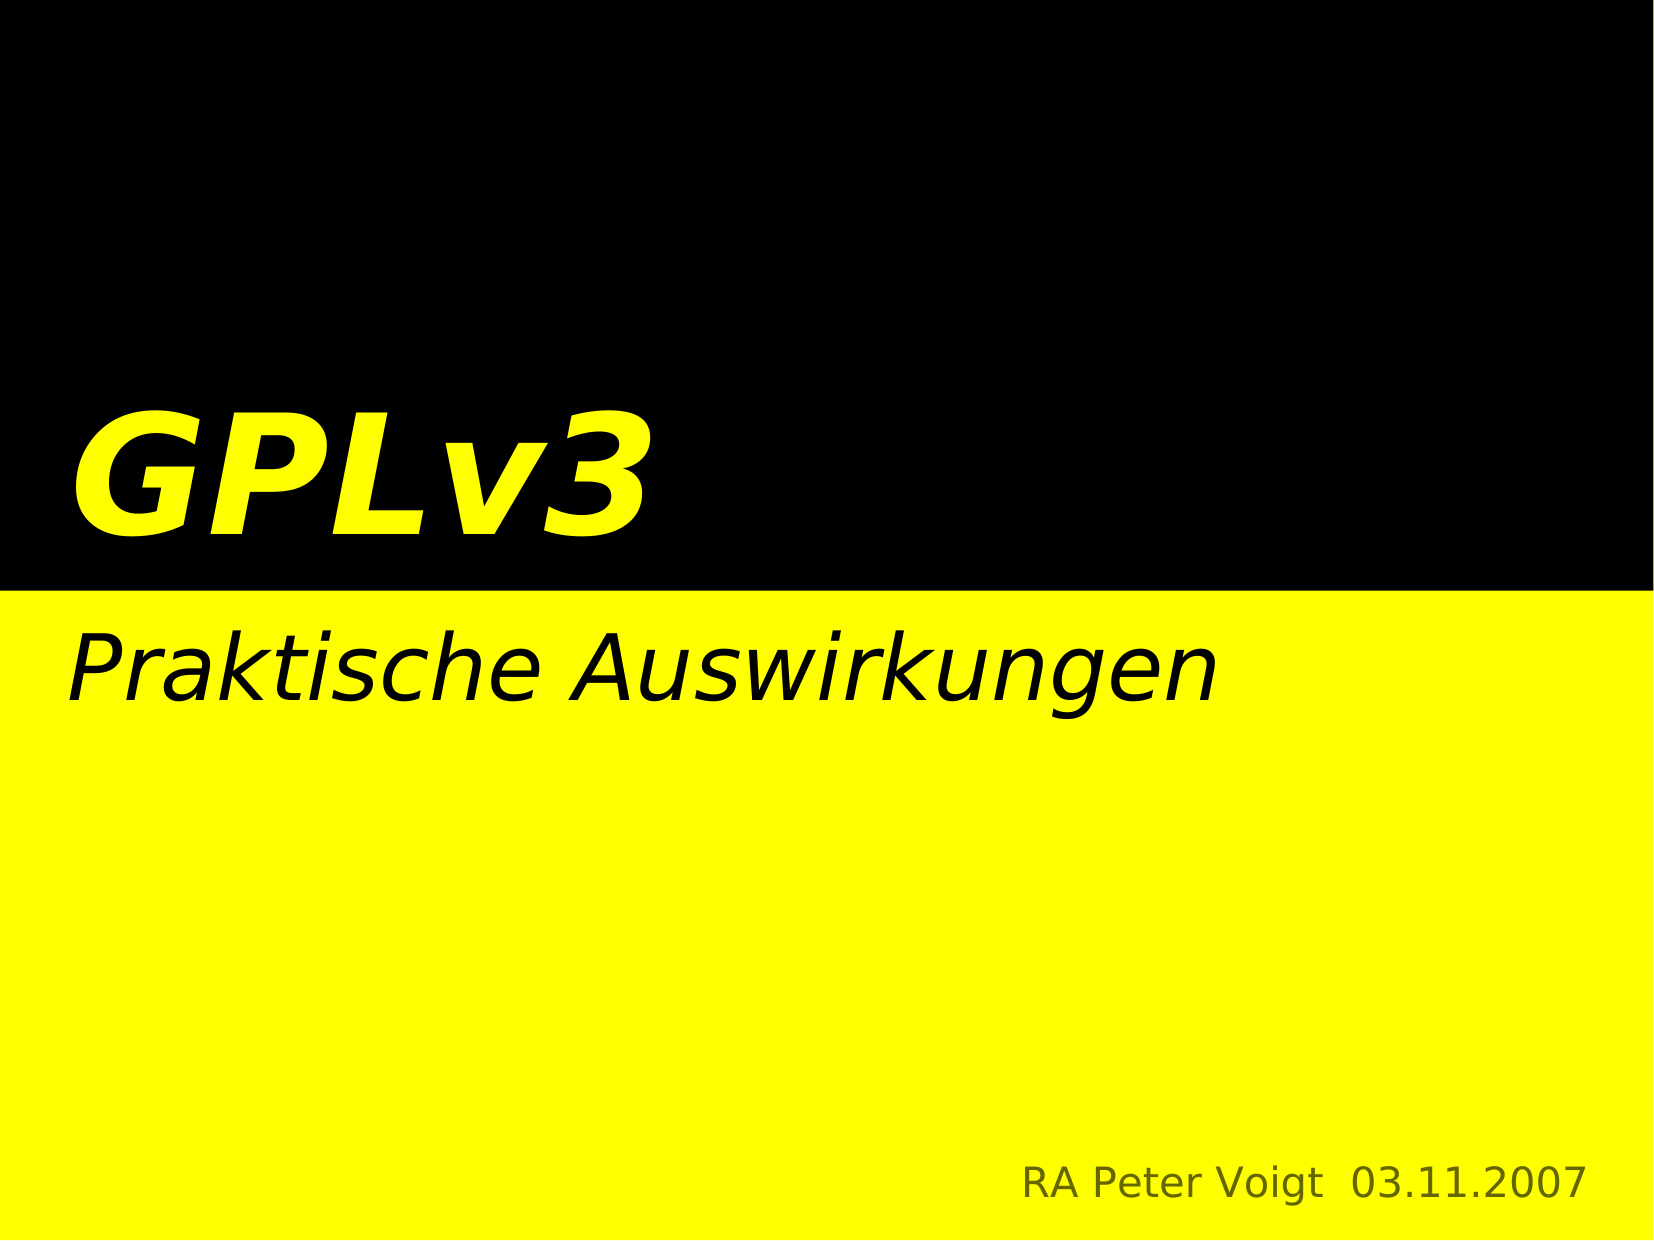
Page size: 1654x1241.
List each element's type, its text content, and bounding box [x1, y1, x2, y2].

text_box Praktische Auswirkungen [53, 608, 1240, 731]
text_box GPLv3 [55, 372, 676, 581]
text_box RA Peter Voigt 03.11.2007 [1006, 1151, 1605, 1215]
text_box [0, 0, 1654, 1241]
